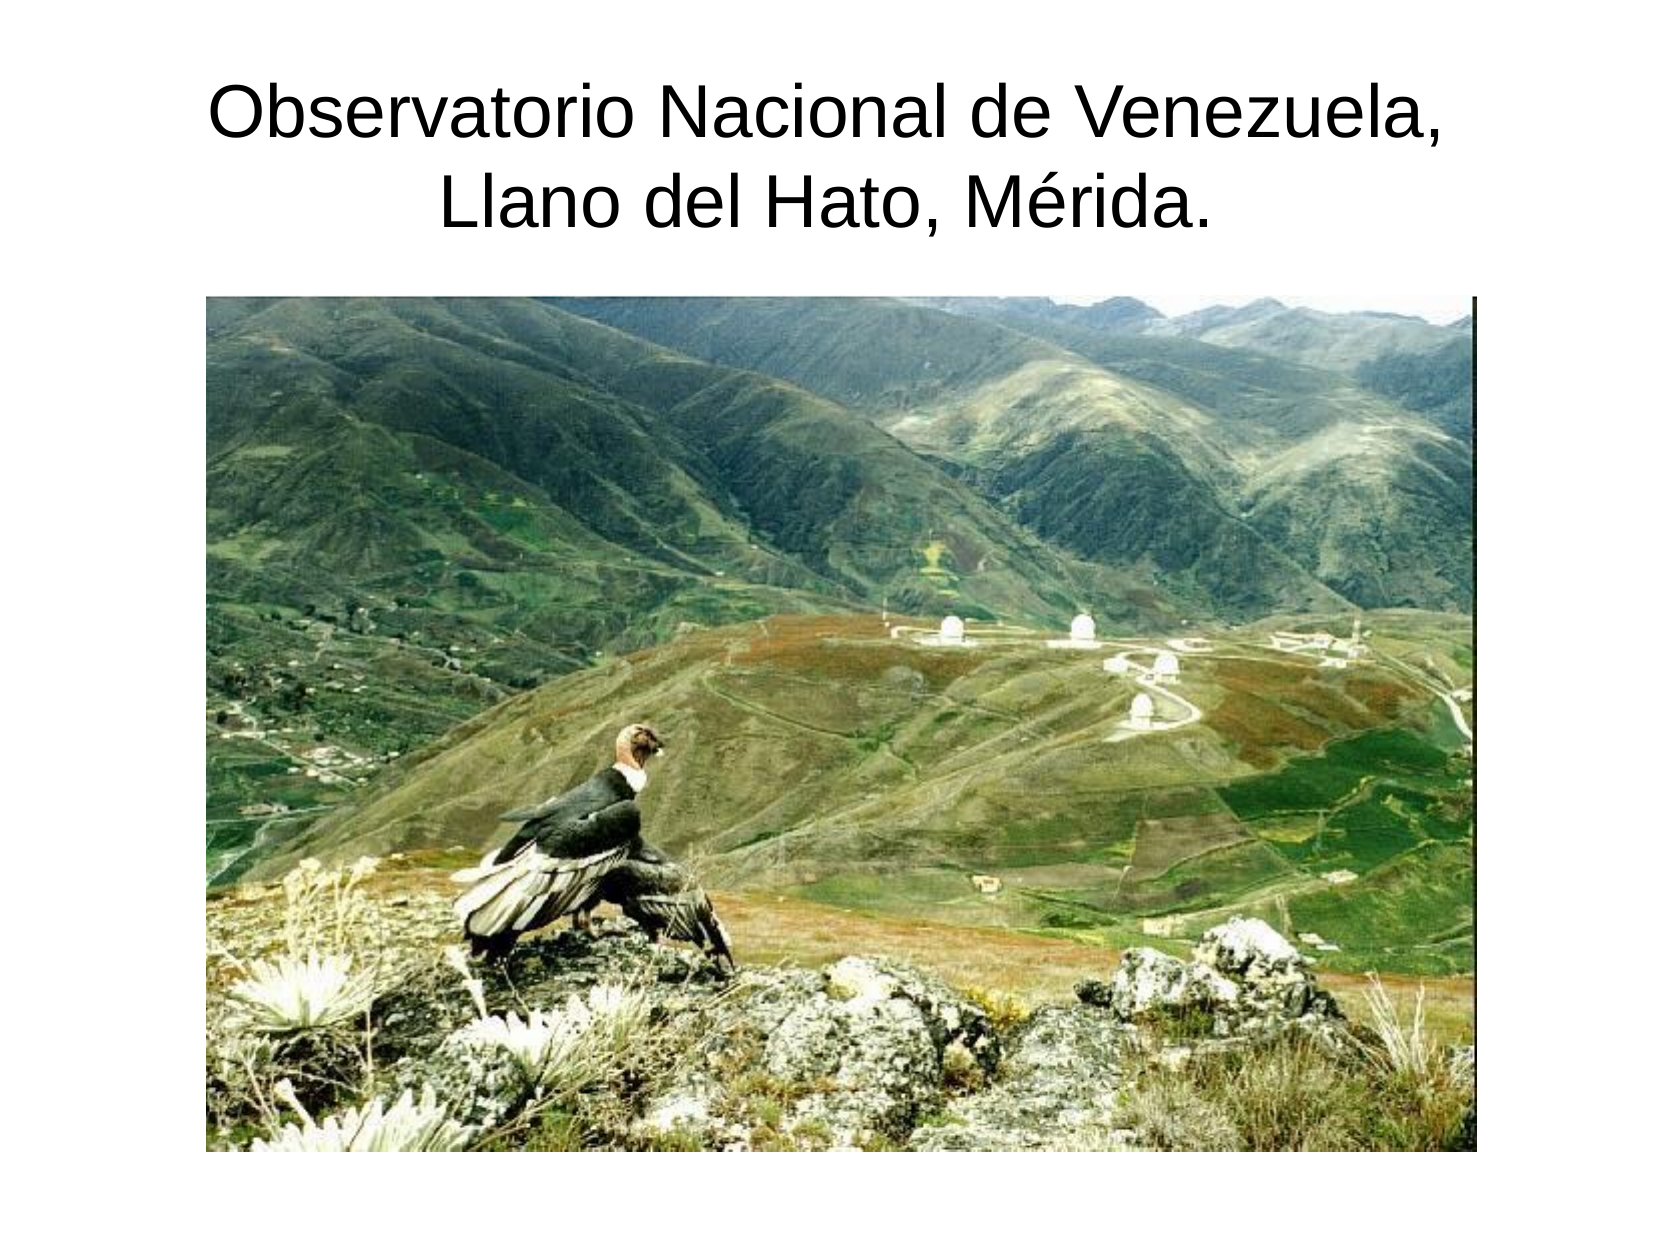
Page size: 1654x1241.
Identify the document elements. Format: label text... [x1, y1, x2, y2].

title Observatorio Nacional de Venezuela, Llano del Hato, Mérida. [82, 49, 1571, 257]
picture [206, 295, 1477, 1152]
